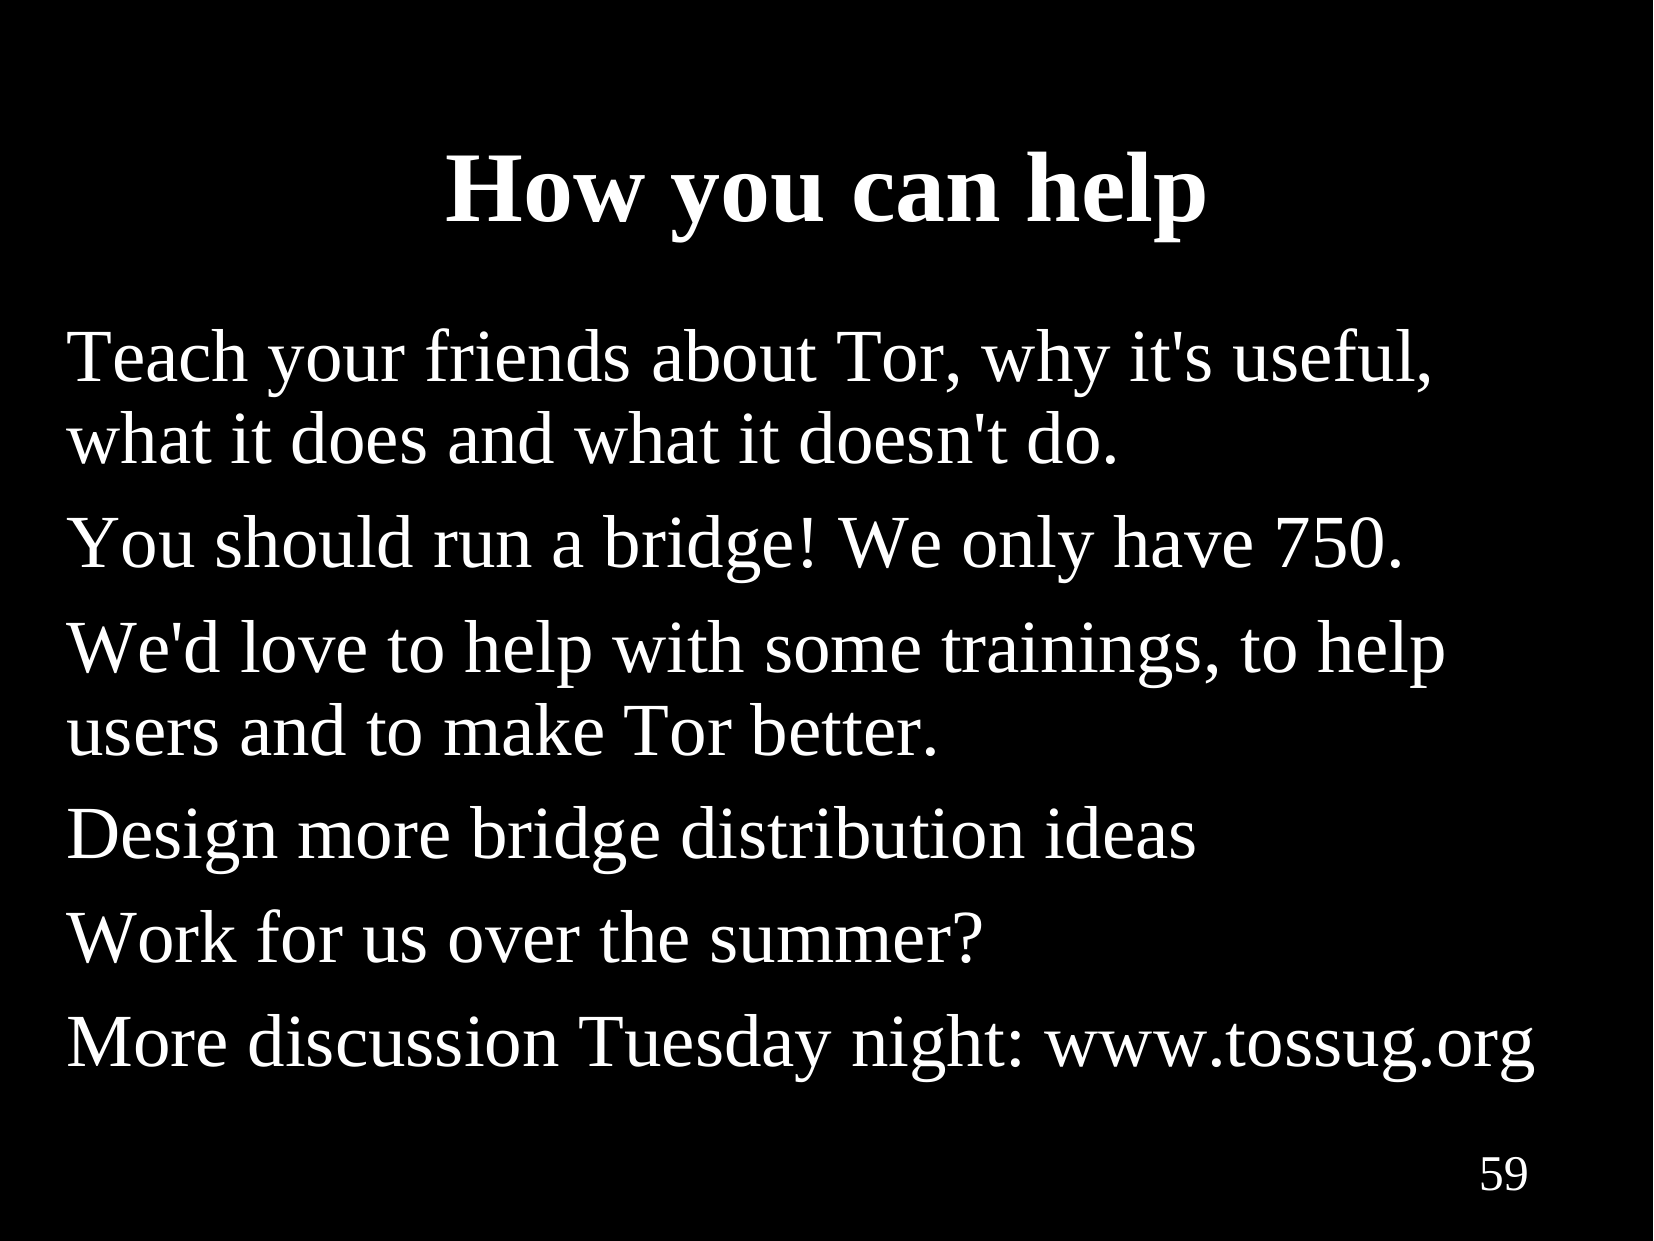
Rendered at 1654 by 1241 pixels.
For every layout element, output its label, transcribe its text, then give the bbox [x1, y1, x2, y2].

title How you can help [121, 92, 1534, 284]
list Teach your friends about Tor, why it's useful, what it does and what it doesn't do. You should run a bridge! We only have 750. We'd love to help with some trainings, to help users and to make Tor better. Design more bridge distribution ideas Work for us over the summer? More discussion Tuesday night: www.tossug.org [66, 314, 1573, 1174]
